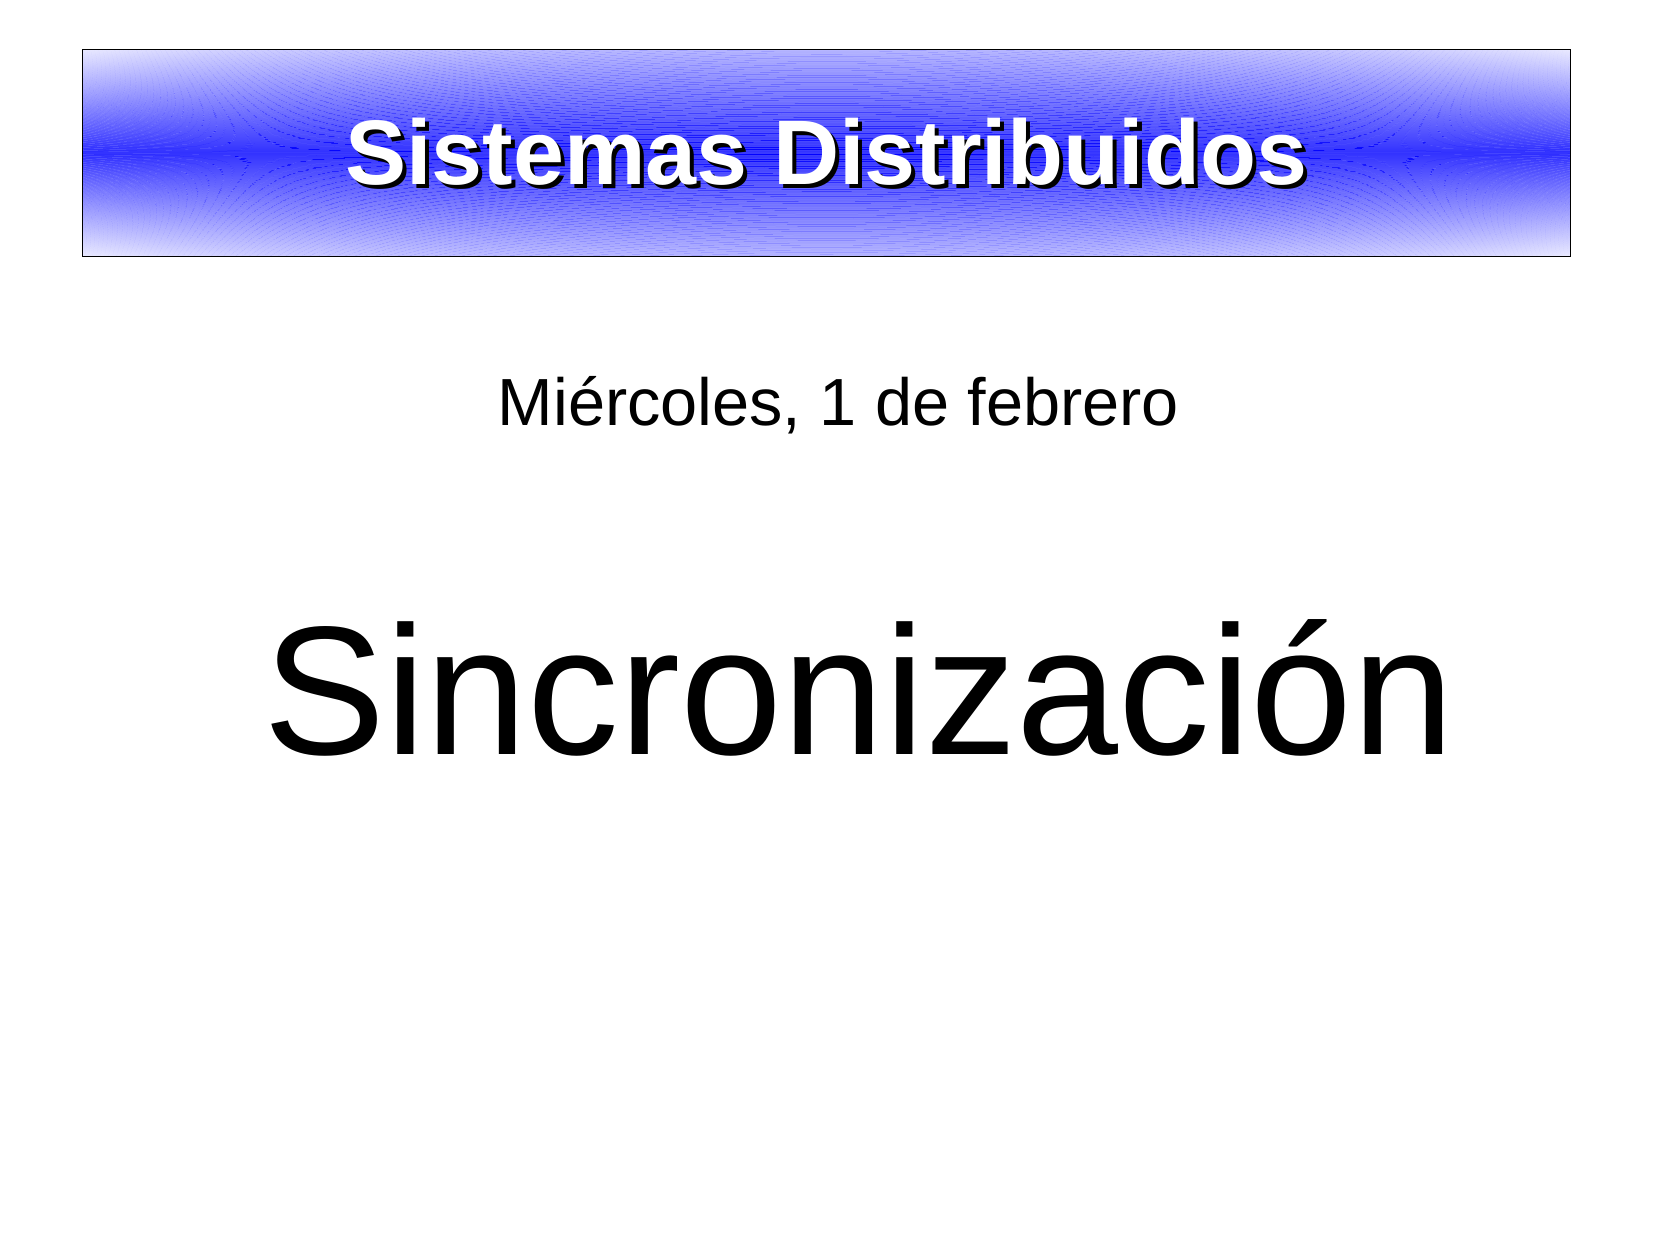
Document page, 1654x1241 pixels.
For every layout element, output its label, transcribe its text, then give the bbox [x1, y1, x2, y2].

subtitle Miércoles, 1 de febrero Sincronización [82, 49, 1571, 1109]
